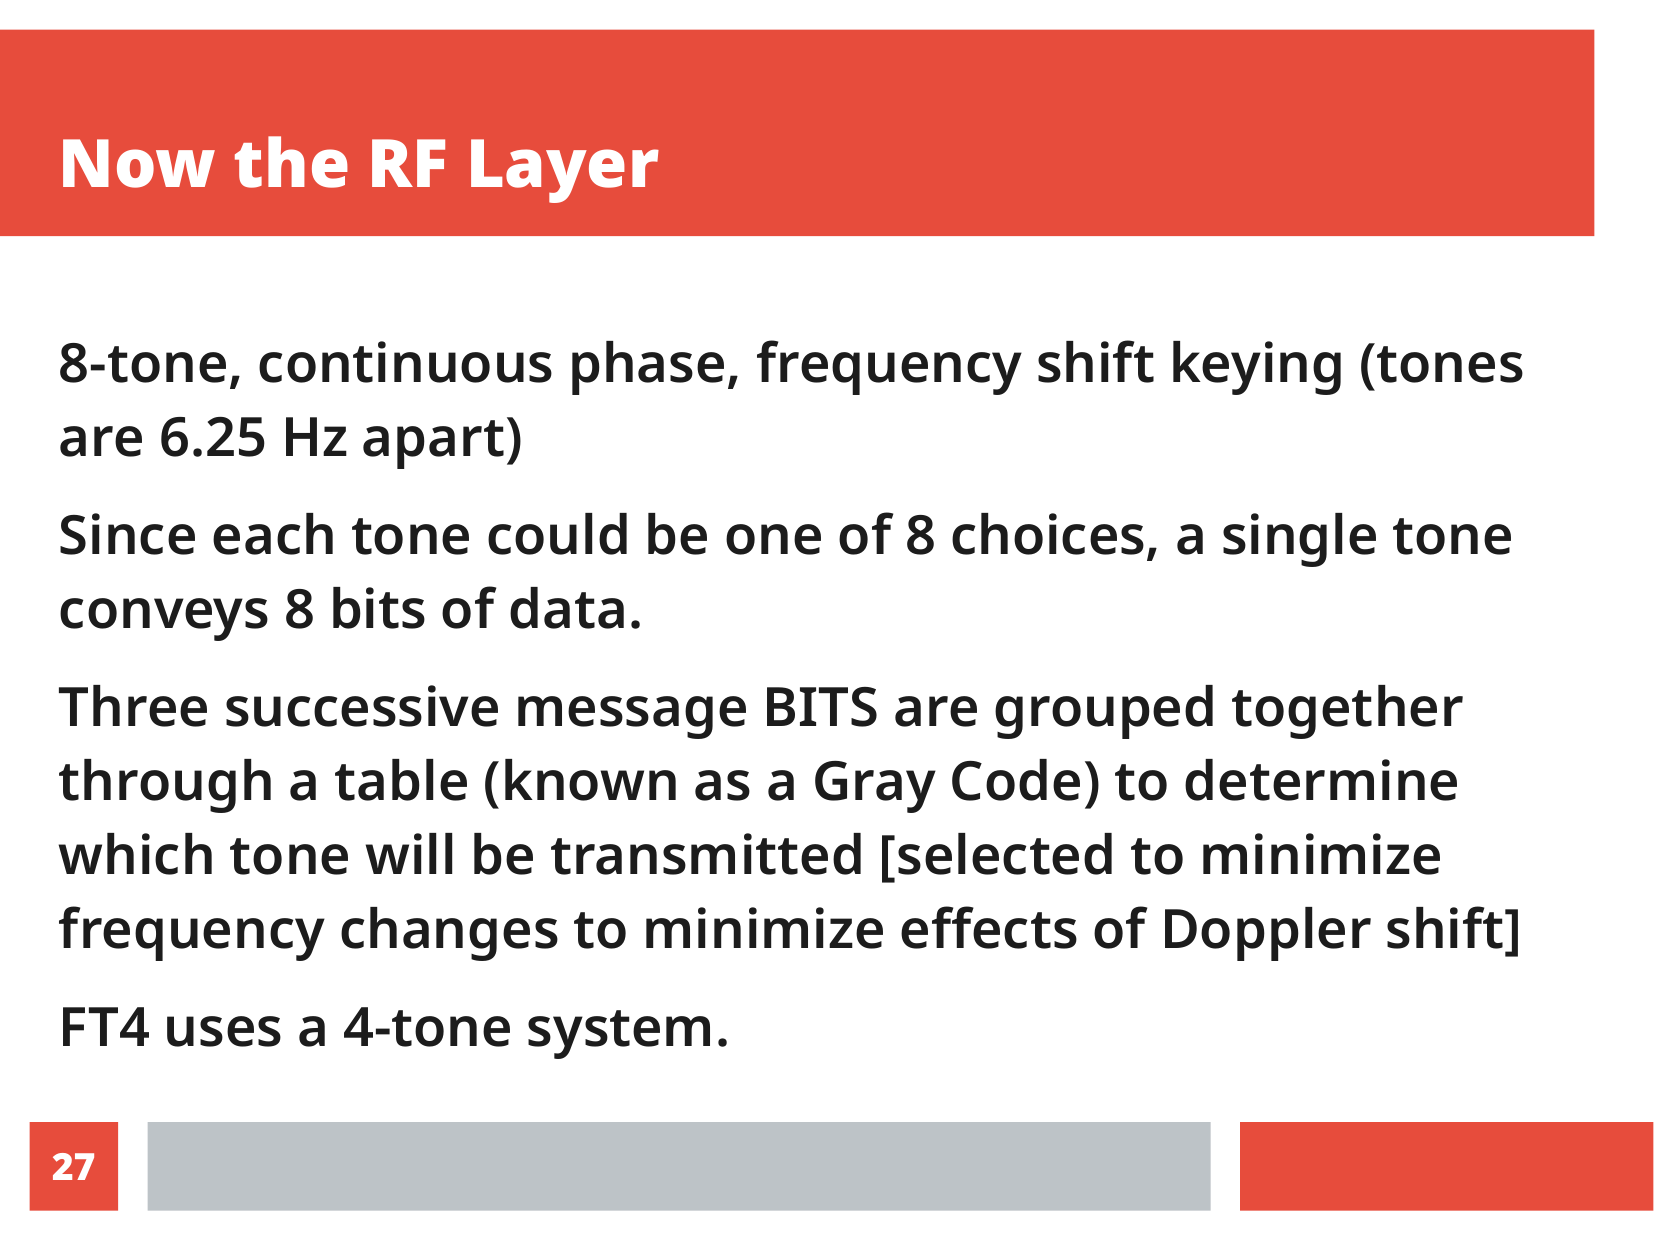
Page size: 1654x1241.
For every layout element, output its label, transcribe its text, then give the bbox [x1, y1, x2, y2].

title Now the RF Layer [59, 59, 1595, 207]
list 8-tone, continuous phase, frequency shift keying (tones are 6.25 Hz apart) Since each tone could be one of 8 choices, a single tone conveys 8 bits of data. Three successive message BITS are grouped together through a table (known as a Gray Code) to determine which tone will be transmitted [selected to minimize frequency changes to minimize effects of Doppler shift] FT4 uses a 4-tone system. [59, 324, 1565, 1093]
